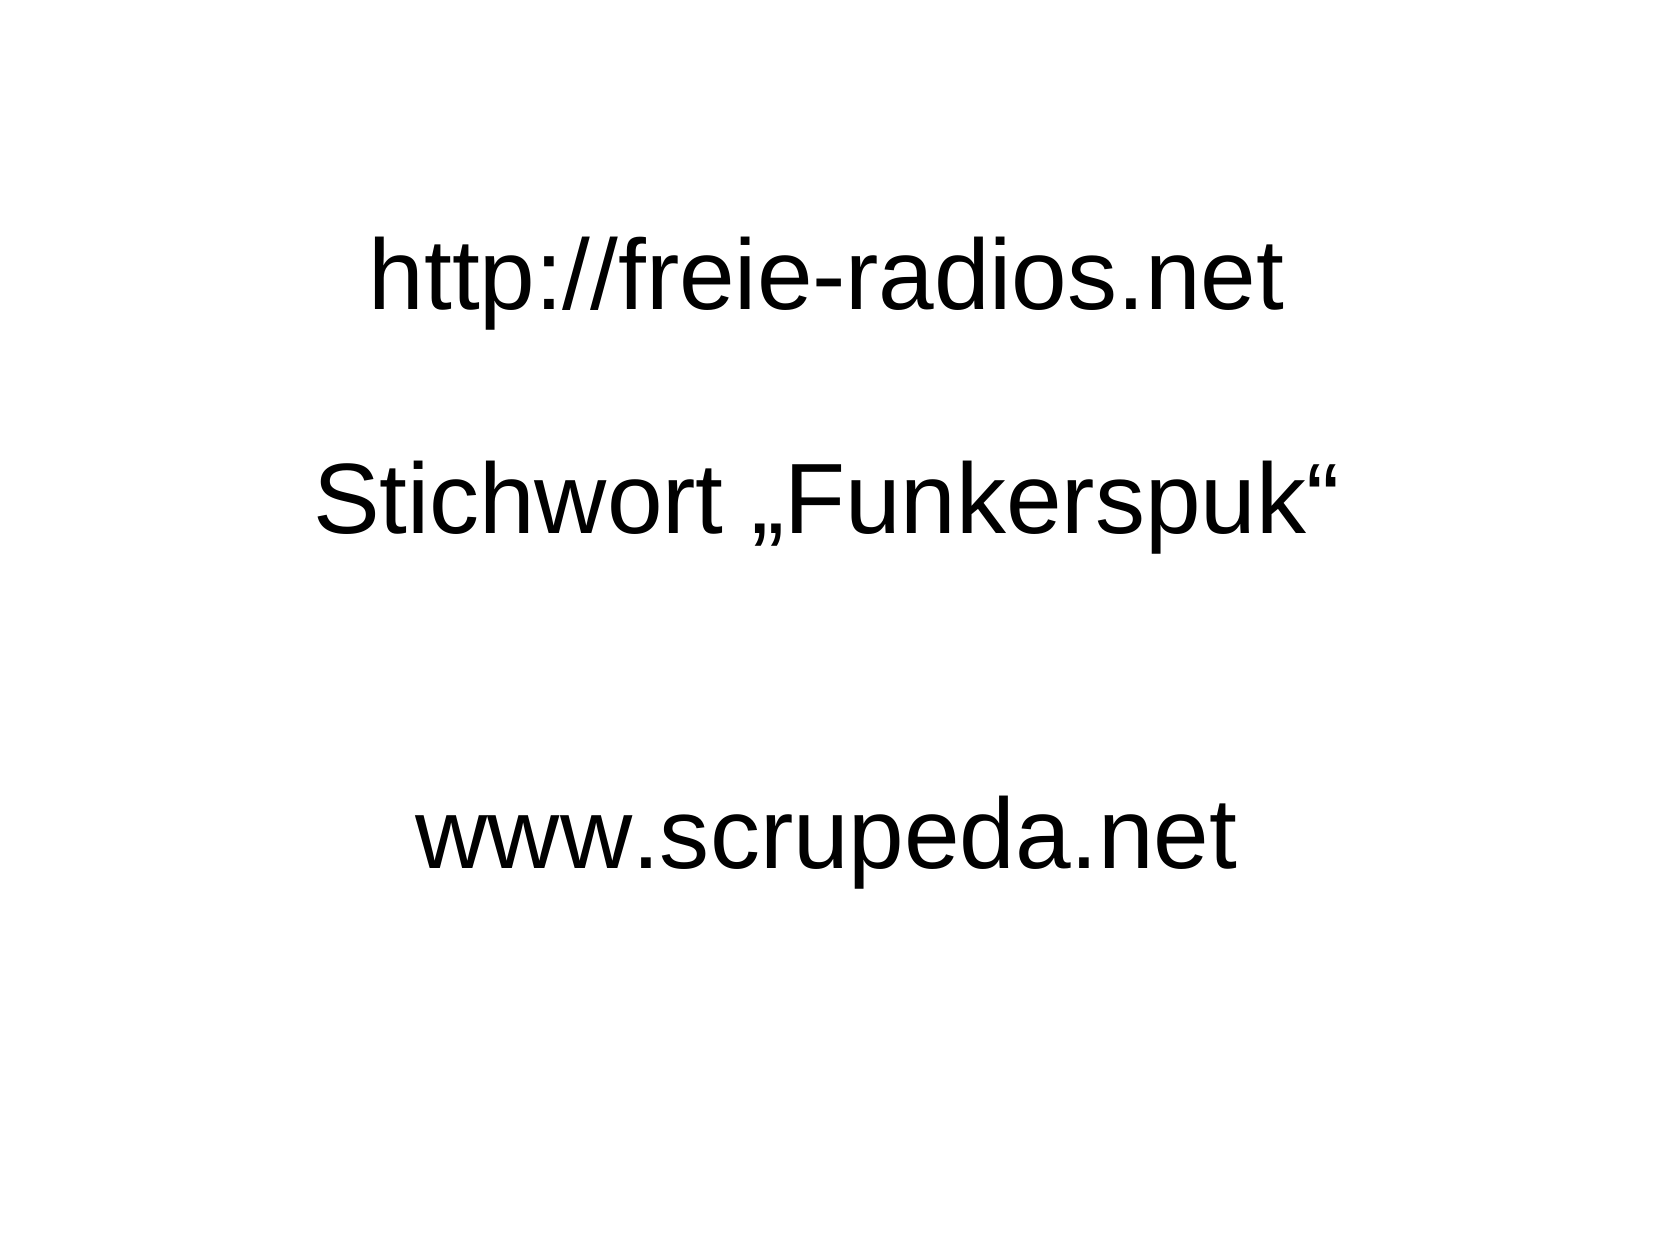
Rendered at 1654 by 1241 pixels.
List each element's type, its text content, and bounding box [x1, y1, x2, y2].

subtitle http://freie-radios.net Stichwort „Funkerspuk“ www.scrupeda.net [82, 0, 1571, 1109]
